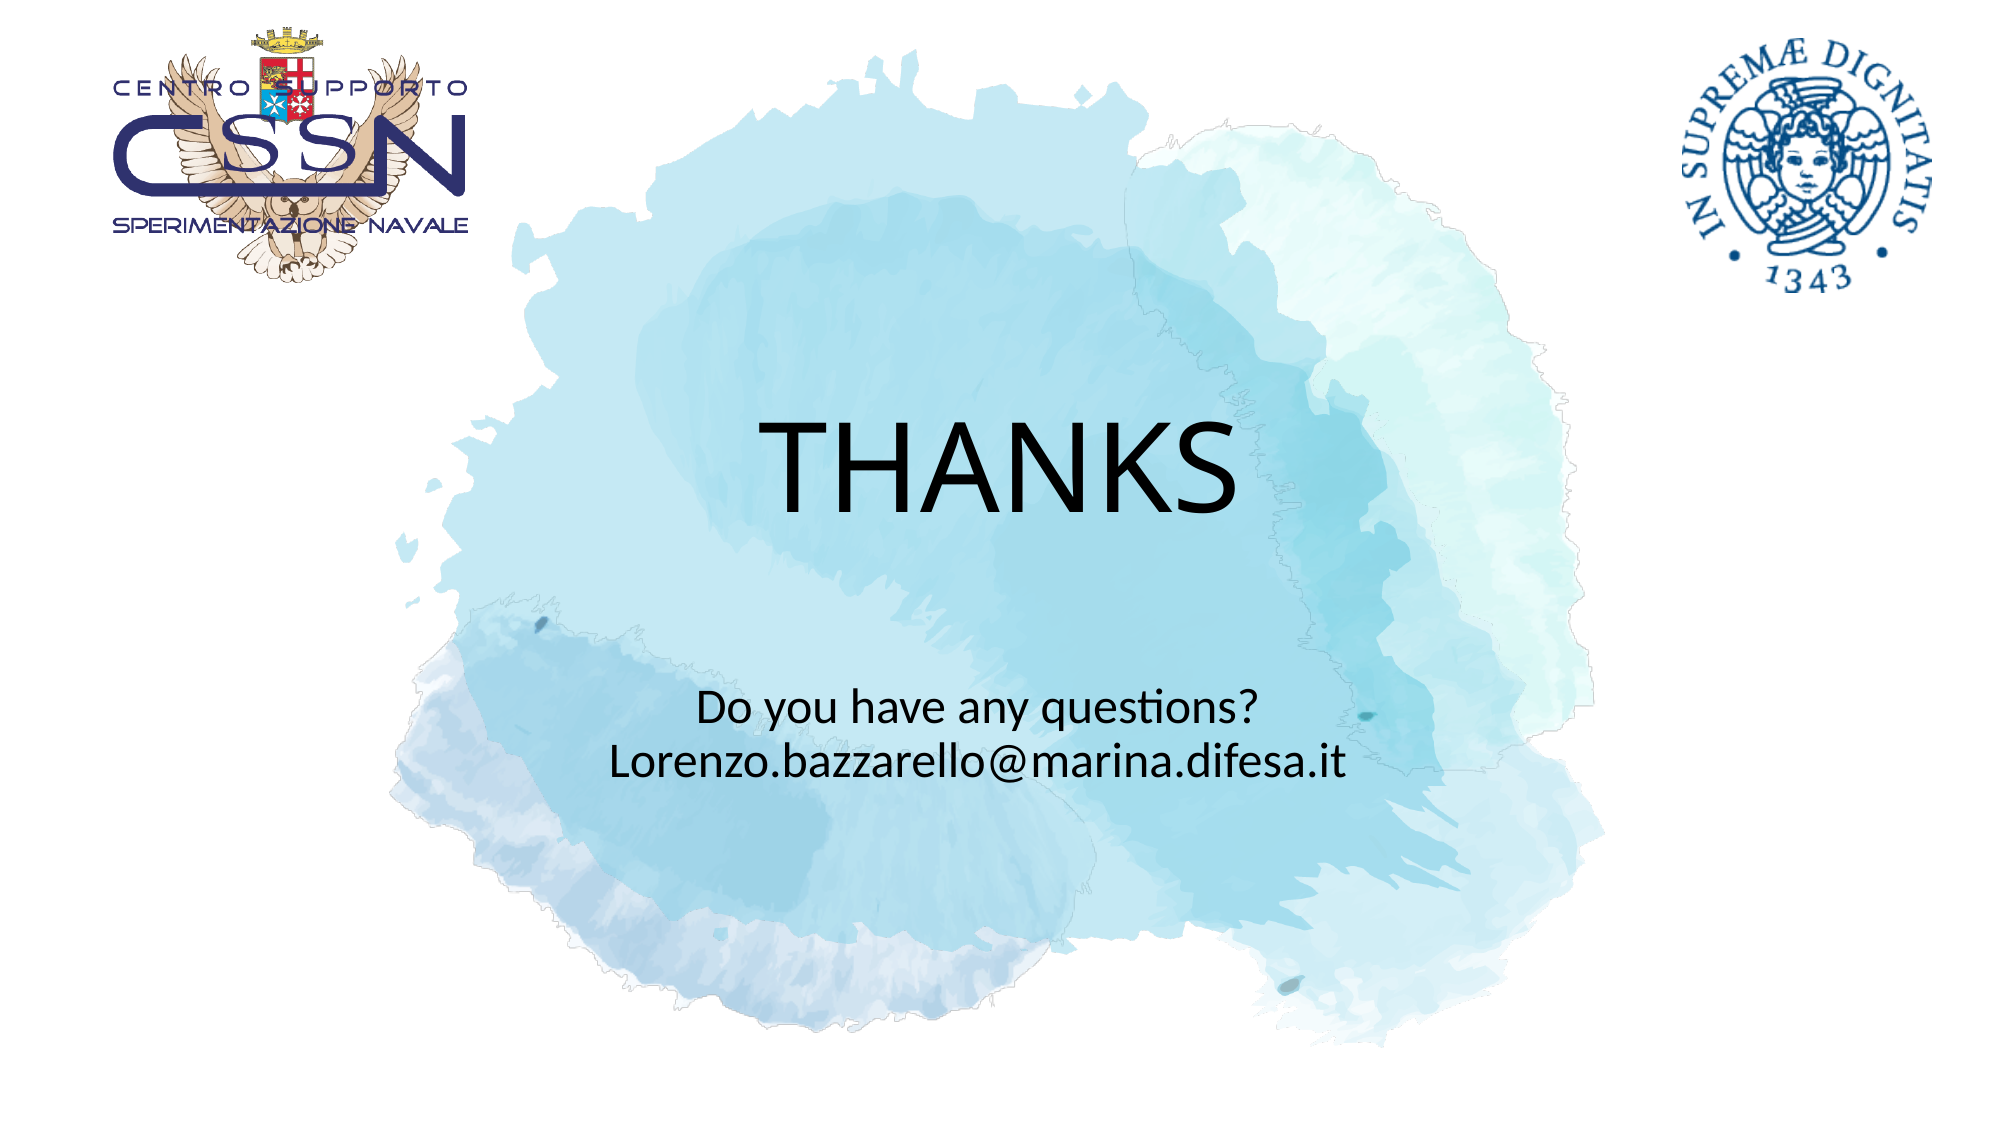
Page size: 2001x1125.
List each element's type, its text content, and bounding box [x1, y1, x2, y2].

picture [395, 824, 1605, 1125]
picture [112, 27, 1611, 283]
title THANKS [311, 247, 1689, 697]
text_box Do you have any questions? Lorenzo.bazzarello@marina.difesa.it [346, 665, 1610, 824]
picture [1682, 38, 1932, 481]
